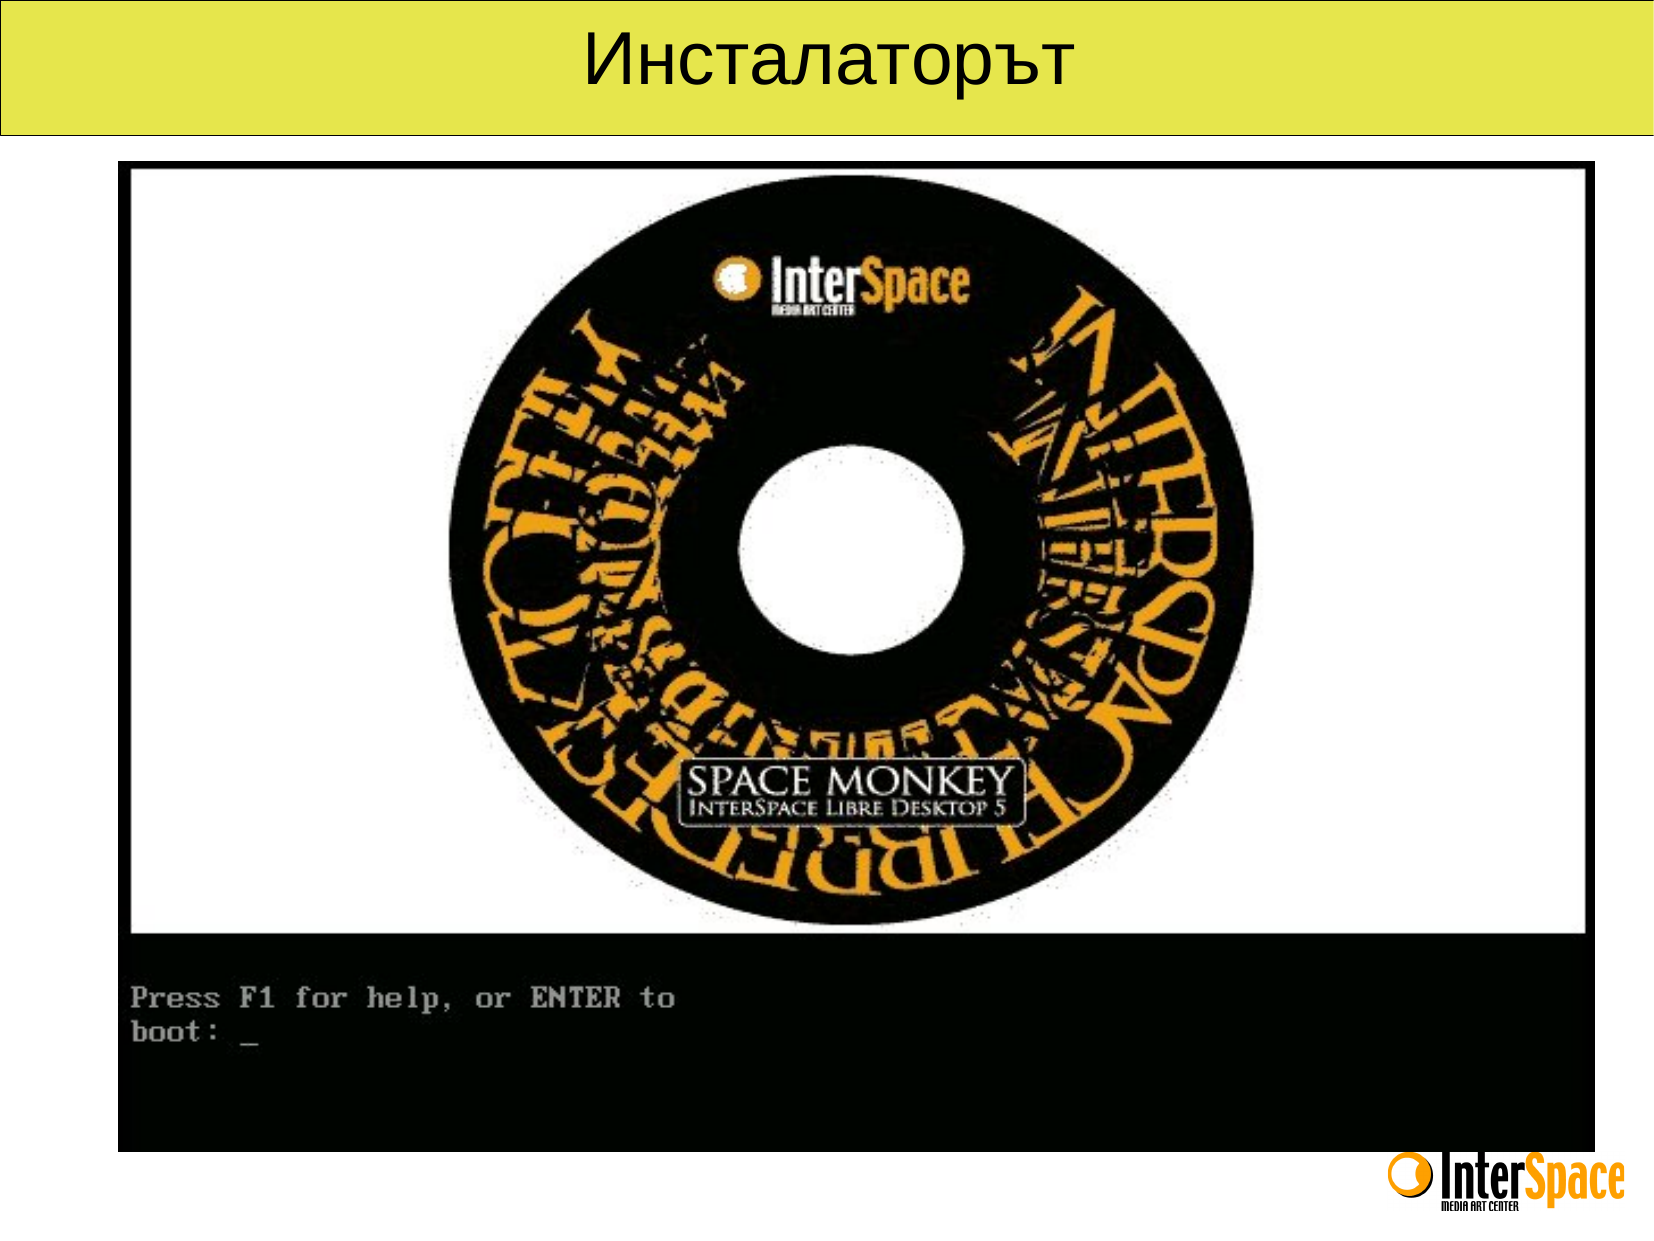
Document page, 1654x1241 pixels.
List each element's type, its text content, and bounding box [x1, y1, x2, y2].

text_box [118, 471, 148, 545]
picture [118, 161, 1595, 1152]
title Инсталаторът [123, 0, 1536, 119]
